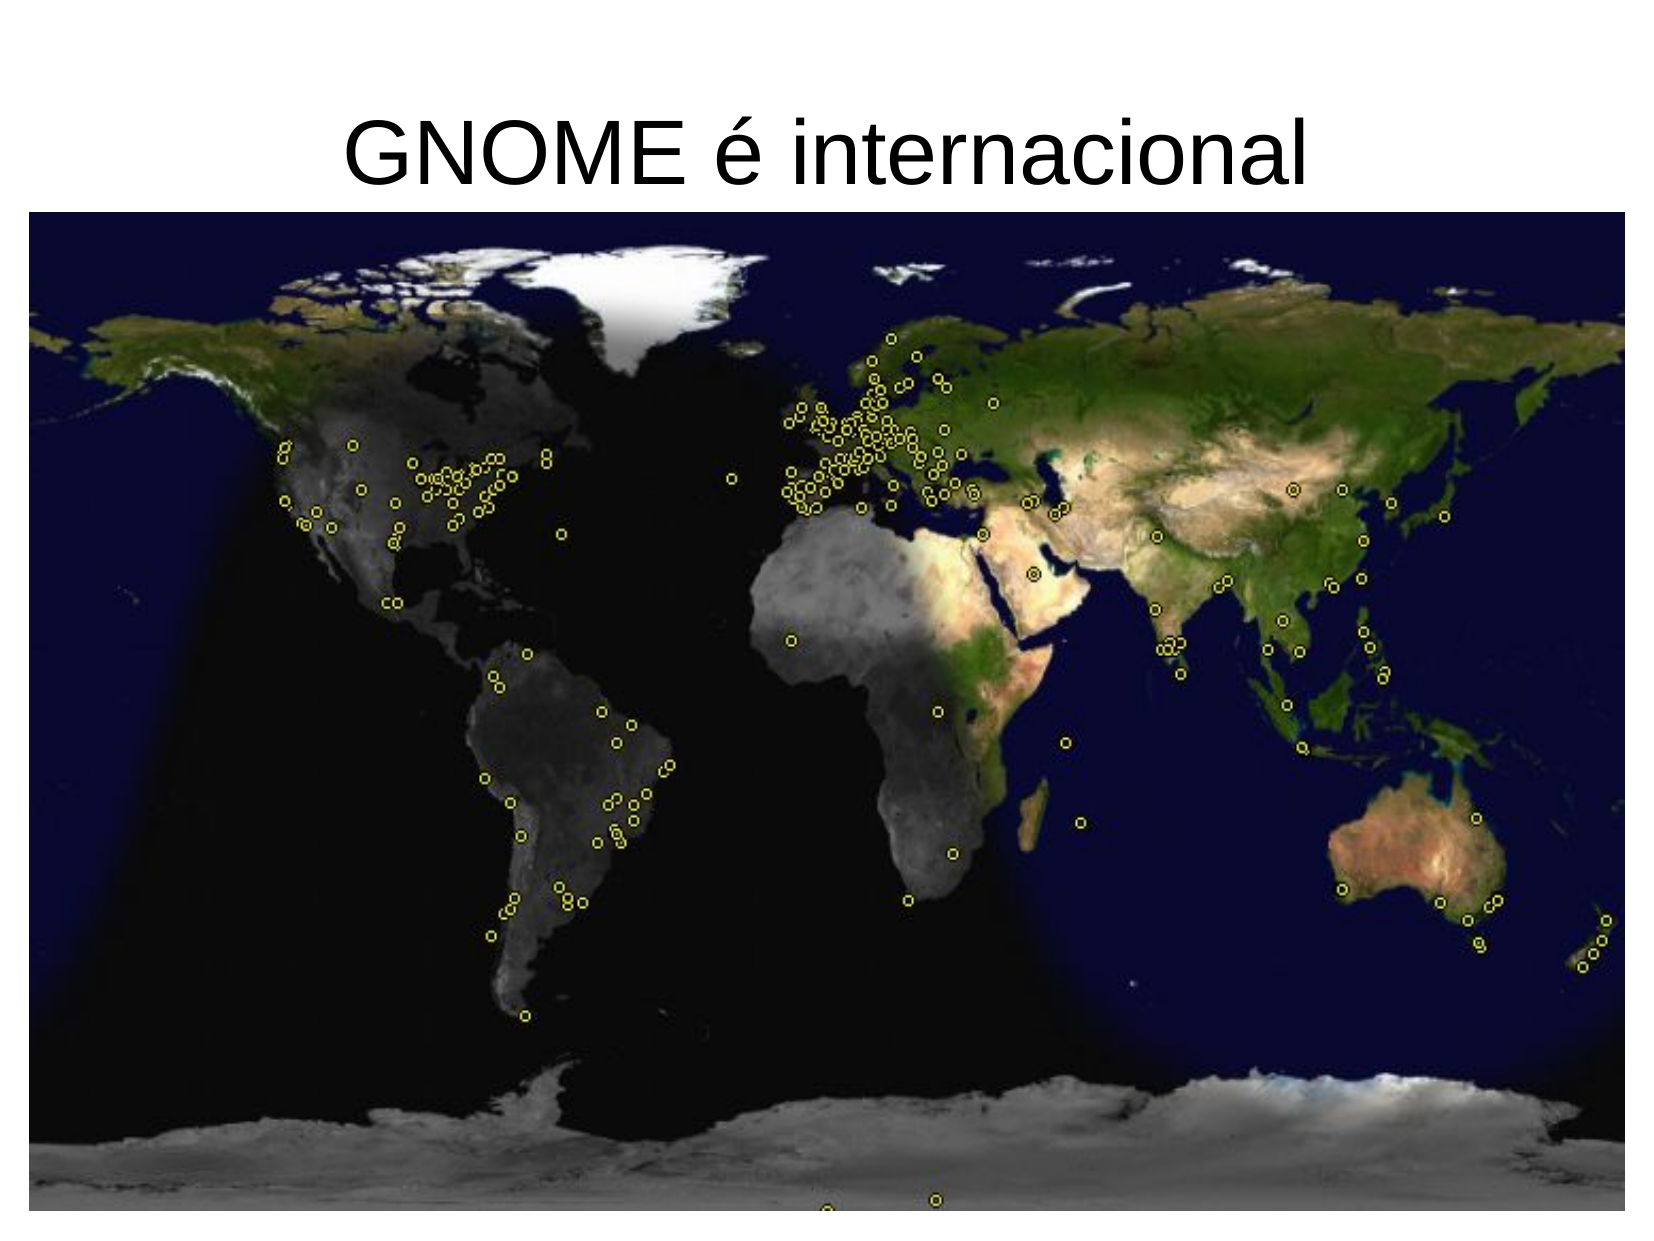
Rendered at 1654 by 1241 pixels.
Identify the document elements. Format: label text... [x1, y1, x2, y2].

title GNOME é internacional [82, 56, 1571, 212]
picture [29, 212, 1625, 1211]
